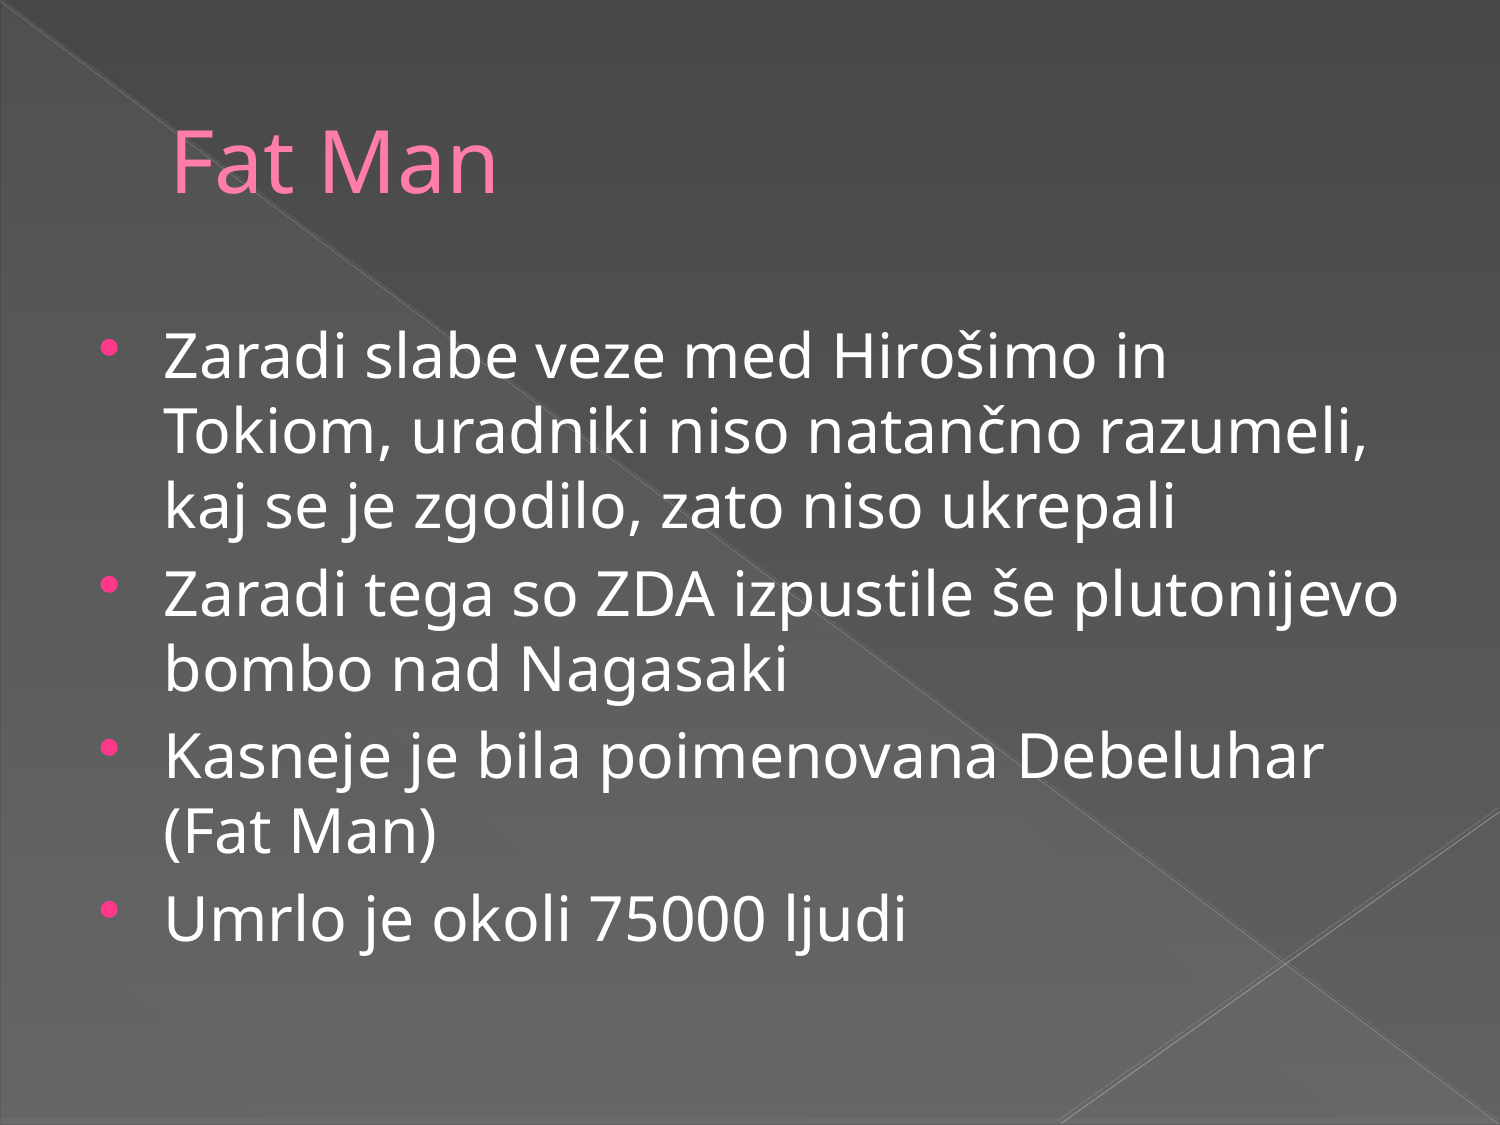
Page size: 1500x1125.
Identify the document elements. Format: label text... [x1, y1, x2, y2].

title Fat Man [75, 43, 1425, 274]
list Zaradi slabe veze med Hirošimo in Tokiom, uradniki niso natančno razumeli, kaj se je zgodilo, zato niso ukrepali Zaradi tega so ZDA izpustile še plutonijevo bombo nad Nagasaki Kasneje je bila poimenovana Debeluhar (Fat Man) Umrlo je okoli 75000 ljudi [75, 308, 1425, 1059]
